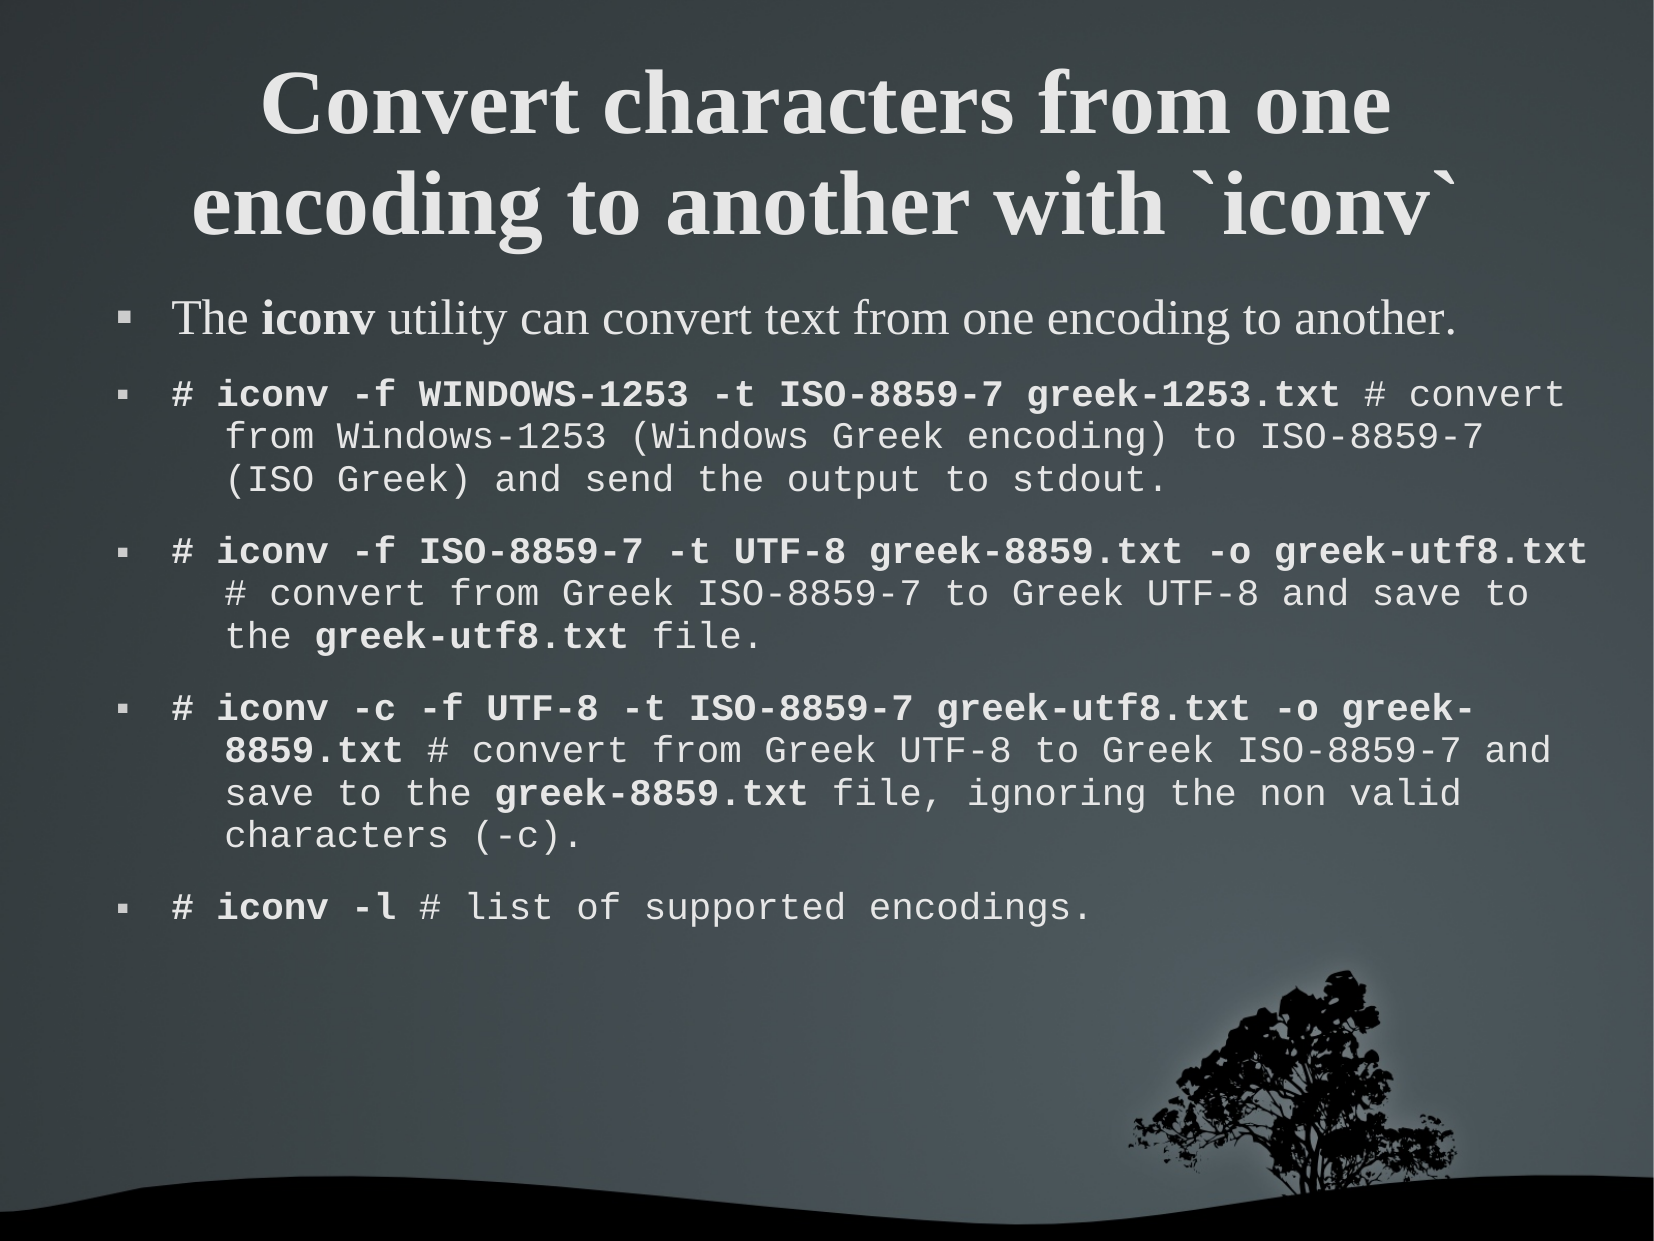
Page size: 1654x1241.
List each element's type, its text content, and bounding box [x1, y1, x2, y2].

picture [0, 0, 1654, 1241]
list The iconv utility can convert text from one encoding to another. # iconv -f WINDOWS-1253 -t ISO-8859-7 greek-1253.txt # convert from Windows-1253 (Windows Greek encoding) to ISO-8859-7 (ISO Greek) and send the output to stdout. # iconv -f ISO-8859-7 -t UTF-8 greek-8859.txt -o greek-utf8.txt # convert from Greek ISO-8859-7 to Greek UTF-8 and save to the greek-utf8.txt file. # iconv -c -f UTF-8 -t ISO-8859-7 greek-utf8.txt -o greek-8859.txt # convert from Greek UTF-8 to Greek ISO-8859-7 and save to the greek-8859.txt file, ignoring the non valid characters (-c). # iconv -l # list of supported encodings. [82, 290, 1597, 1228]
title Convert characters from one encoding to another with `iconv` [82, 33, 1571, 273]
